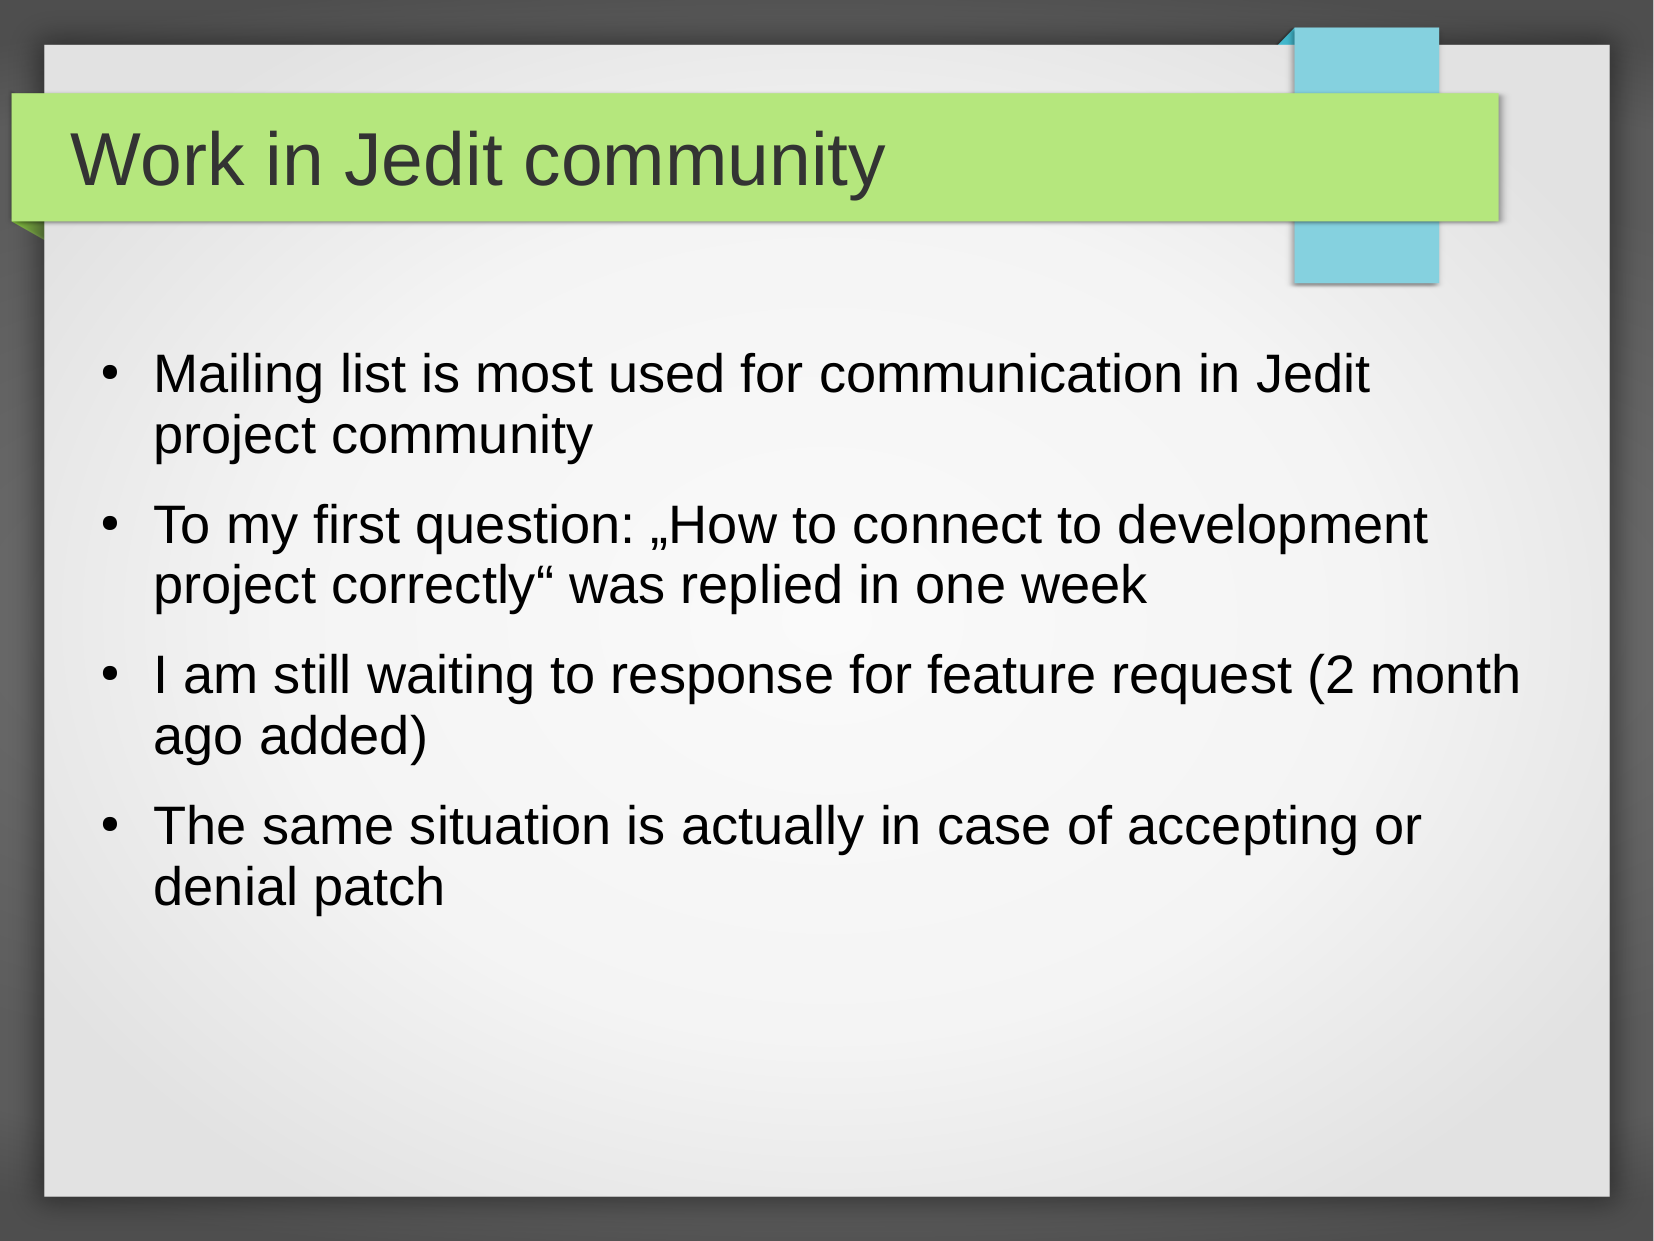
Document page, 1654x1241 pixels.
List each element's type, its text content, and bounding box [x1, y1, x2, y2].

picture [0, 0, 1654, 1241]
title Work in Jedit community [70, 106, 1229, 213]
list Mailing list is most used for communication in Jedit project community To my first question: „How to connect to development project correctly“ was replied in one week I am still waiting to response for feature request (2 month ago added) The same situation is actually in case of accepting or denial patch [82, 343, 1538, 1063]
